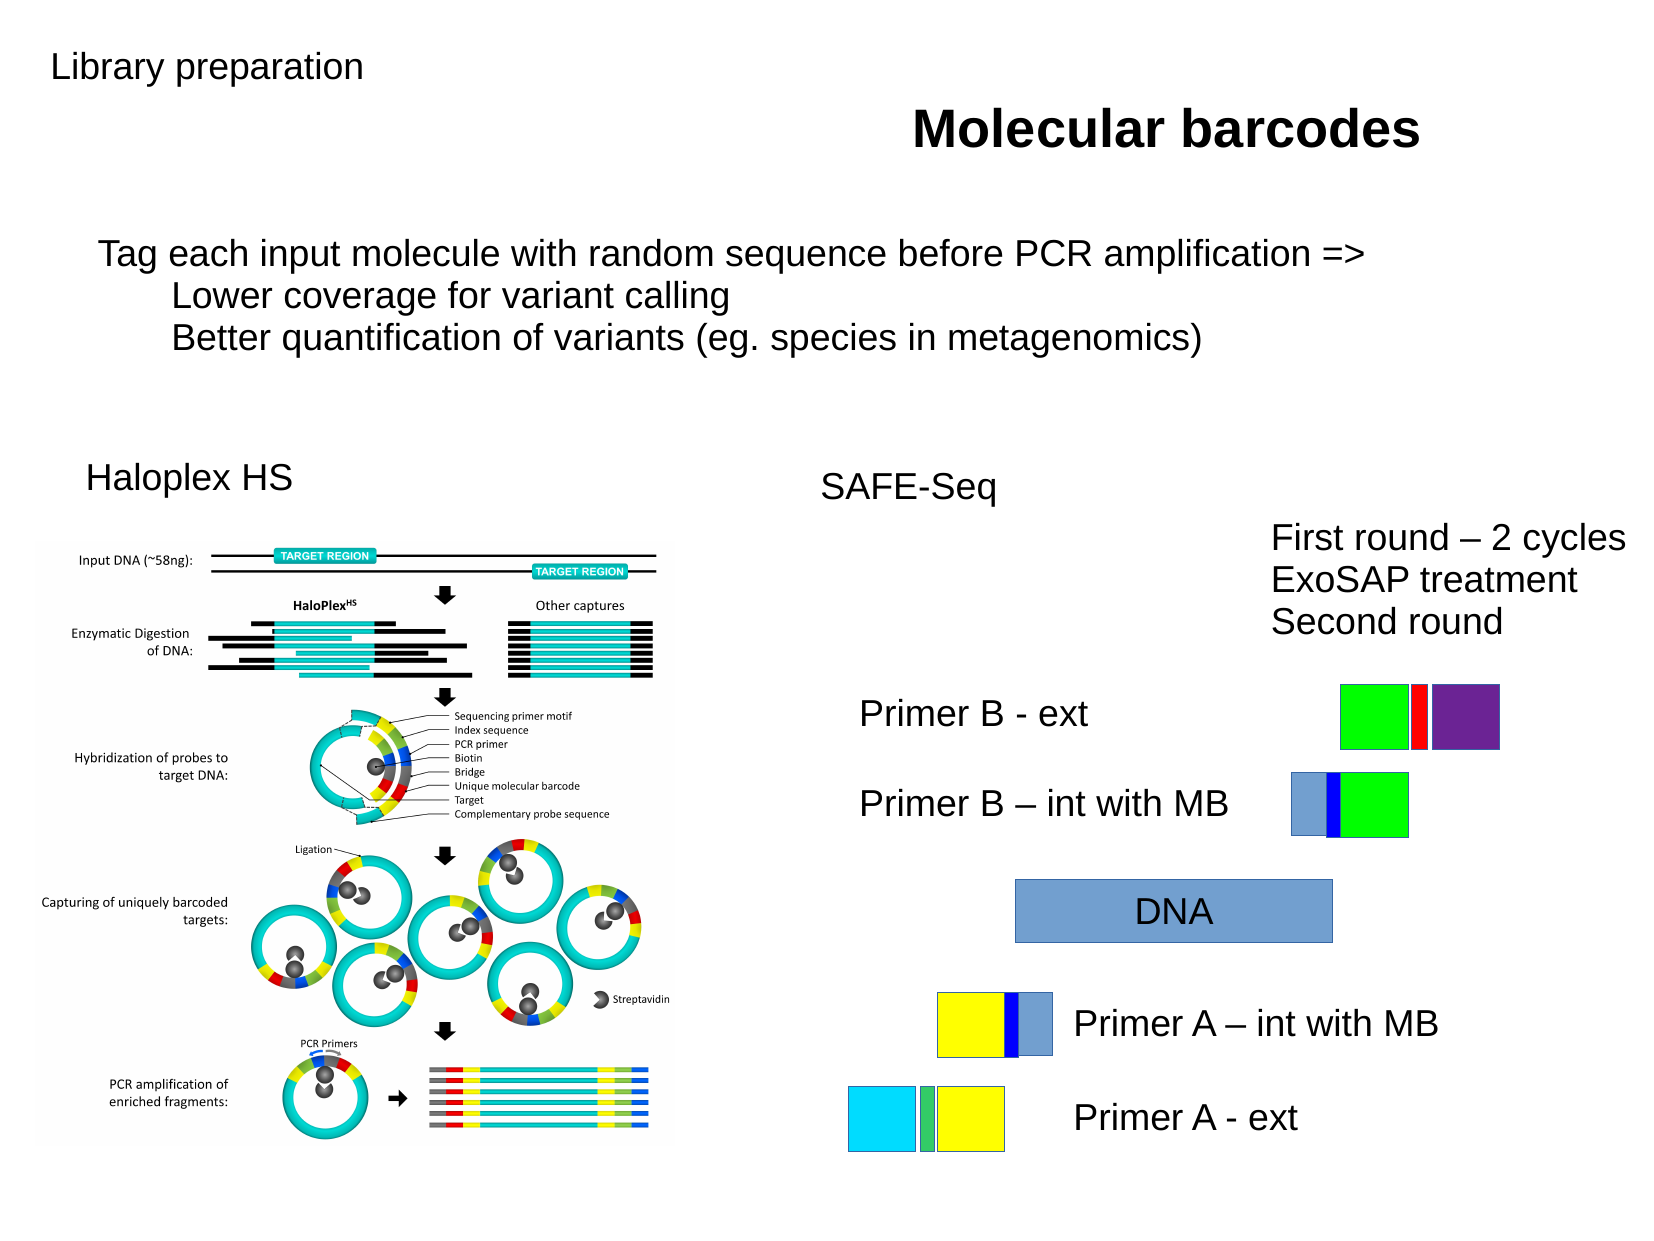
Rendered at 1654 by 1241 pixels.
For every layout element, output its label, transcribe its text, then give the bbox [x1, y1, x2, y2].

text_box [920, 1086, 935, 1152]
text_box Haloplex HS [70, 448, 309, 506]
text_box Library preparation [35, 37, 380, 95]
text_box [1291, 772, 1409, 838]
picture [35, 541, 675, 1146]
text_box [848, 1086, 916, 1152]
text_box [1432, 684, 1500, 750]
text_box Primer B - ext [844, 684, 1104, 746]
text_box Primer A – int with MB [1058, 995, 1455, 1056]
text_box [1340, 684, 1409, 750]
text_box [1411, 684, 1428, 750]
text_box Primer A - ext [1058, 1089, 1314, 1150]
text_box DNA [1015, 879, 1333, 943]
text_box [937, 992, 1053, 1058]
text_box SAFE-Seq [805, 457, 1013, 515]
text_box First round – 2 cycles ExoSAP treatment Second round [1256, 508, 1642, 650]
text_box Molecular barcodes [897, 90, 1438, 167]
text_box Tag each input molecule with random sequence before PCR amplification => Lower coverage for variant calling Better quantification of variants (eg. species in metagenomics) [82, 225, 1392, 367]
text_box [937, 1086, 1005, 1152]
text_box Primer B – int with MB [844, 775, 1245, 836]
